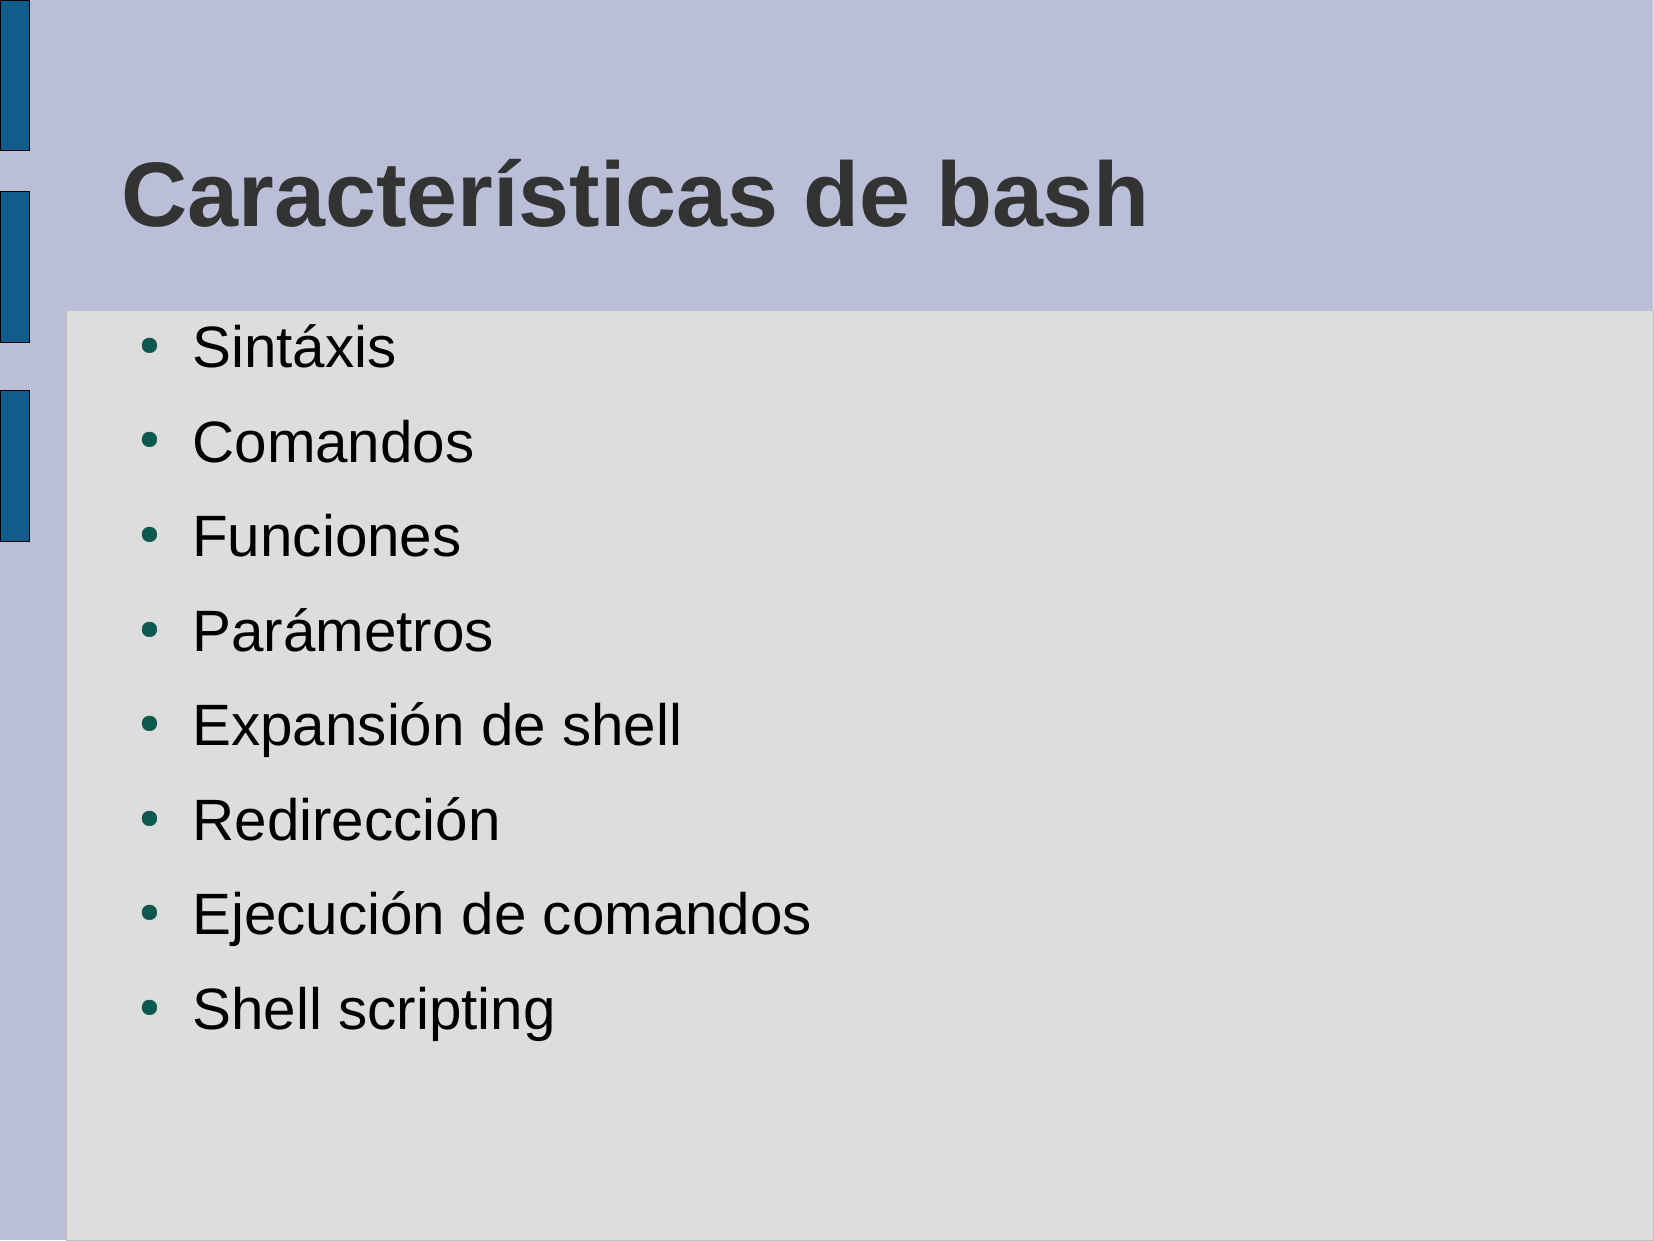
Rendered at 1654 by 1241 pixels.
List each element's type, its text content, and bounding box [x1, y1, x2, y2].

title Características de bash [121, 98, 1534, 291]
list Sintáxis Comandos Funciones Parámetros Expansión de shell Redirección Ejecución de comandos Shell scripting [121, 314, 1534, 1082]
